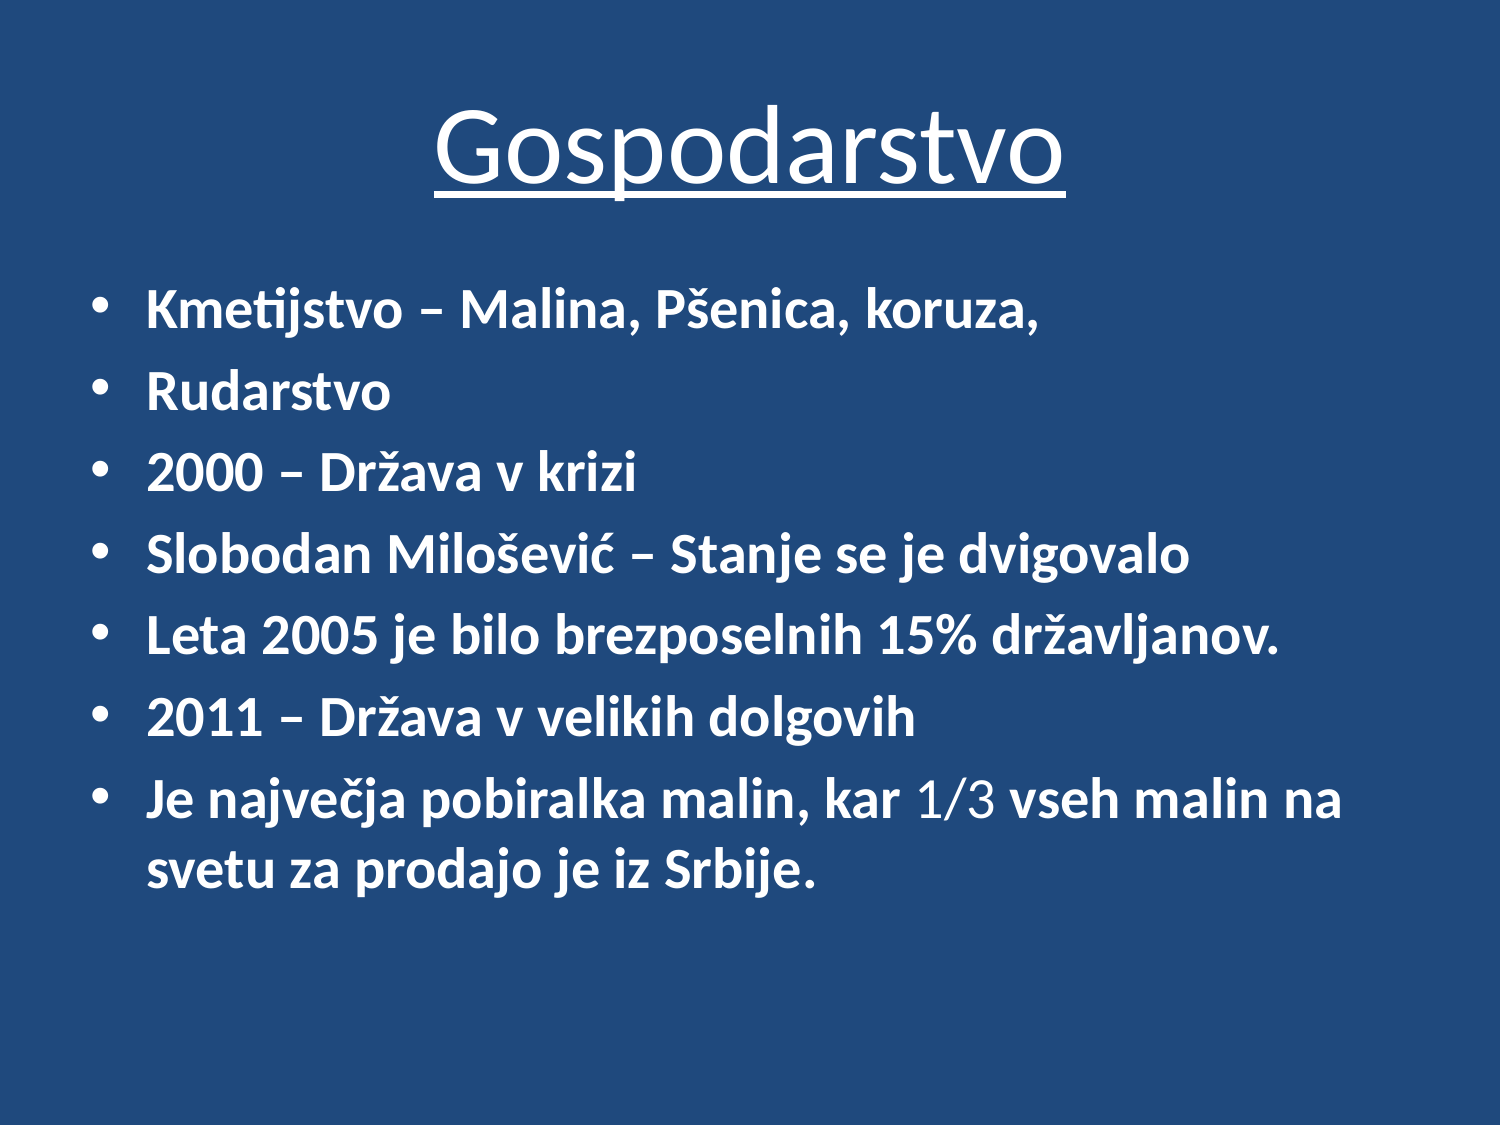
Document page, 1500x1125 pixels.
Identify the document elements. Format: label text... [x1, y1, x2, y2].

list Kmetijstvo – Malina, Pšenica, koruza, Rudarstvo 2000 – Država v krizi Slobodan Milošević – Stanje se je dvigovalo Leta 2005 je bilo brezposelnih 15% državljanov. 2011 – Država v velikih dolgovih Je največja pobiralka malin, kar 1/3 vseh malin na svetu za prodajo je iz Srbije. [75, 262, 1425, 1005]
title Gospodarstvo [75, 45, 1425, 233]
